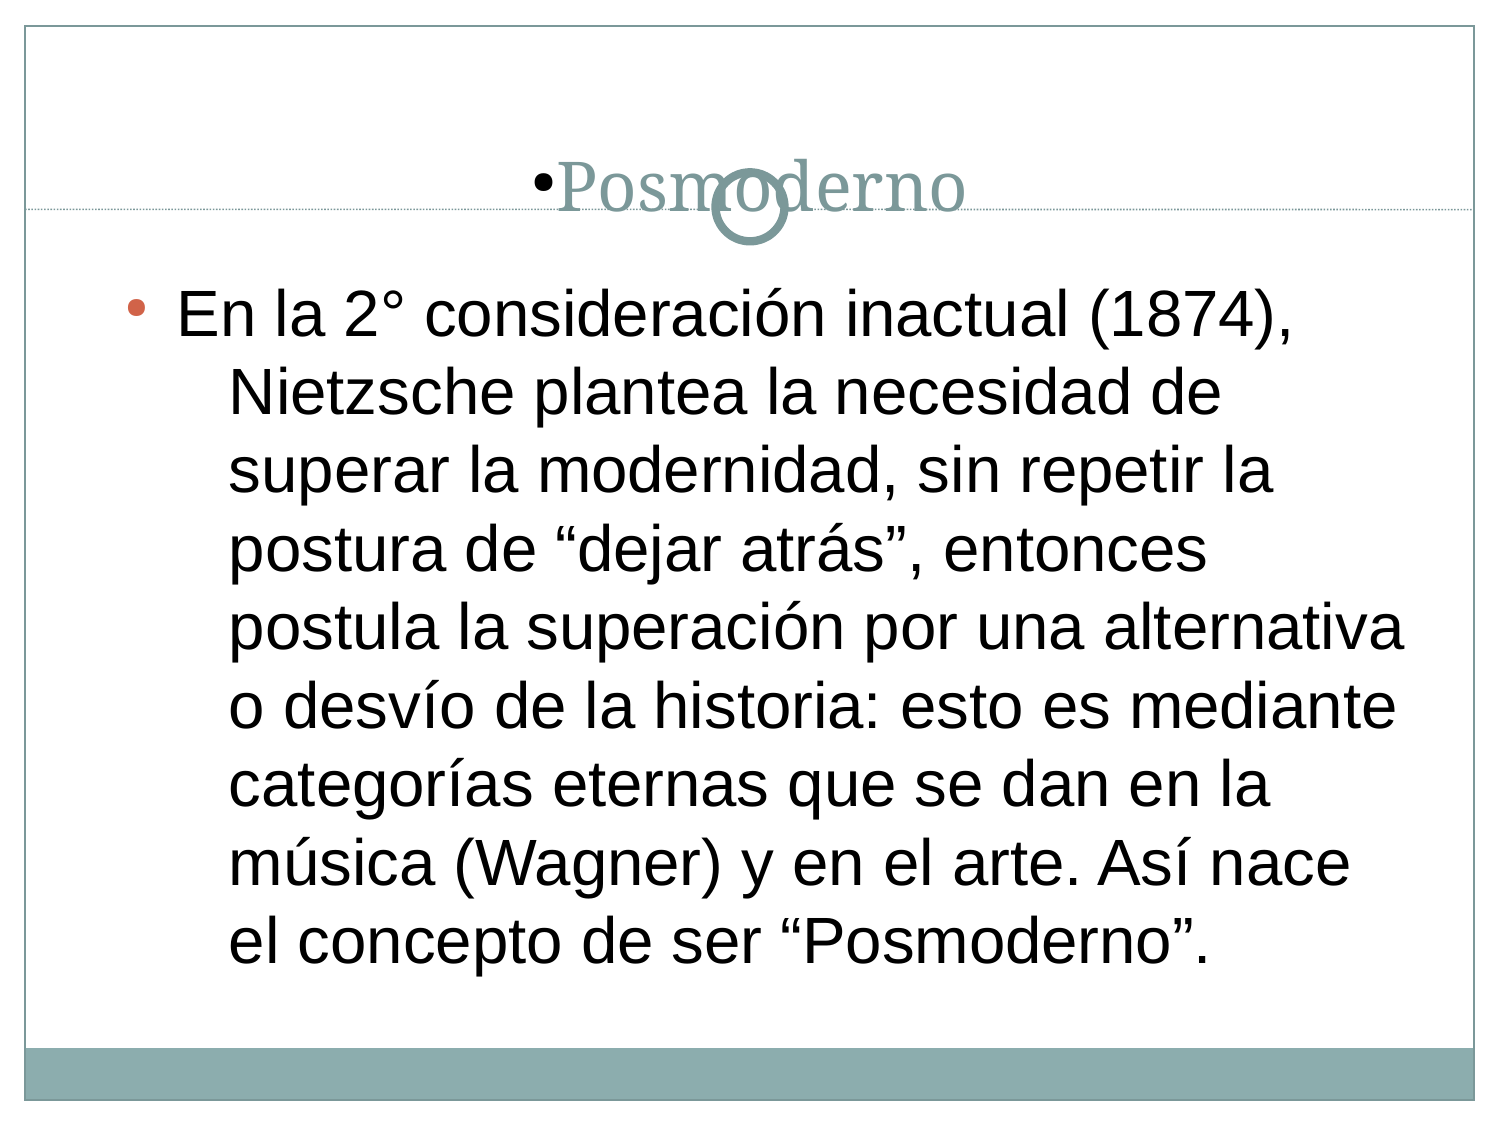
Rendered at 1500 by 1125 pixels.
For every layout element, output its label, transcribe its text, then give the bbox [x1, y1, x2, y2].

title Posmoderno [75, 44, 1425, 233]
list En la 2° consideración inactual (1874), Nietzsche plantea la necesidad de superar la modernidad, sin repetir la postura de “dejar atrás”, entonces postula la superación por una alternativa o desvío de la historia: esto es mediante categorías eternas que se dan en la música (Wagner) y en el arte. Así nace el concepto de ser “Posmoderno”. [75, 263, 1425, 1006]
